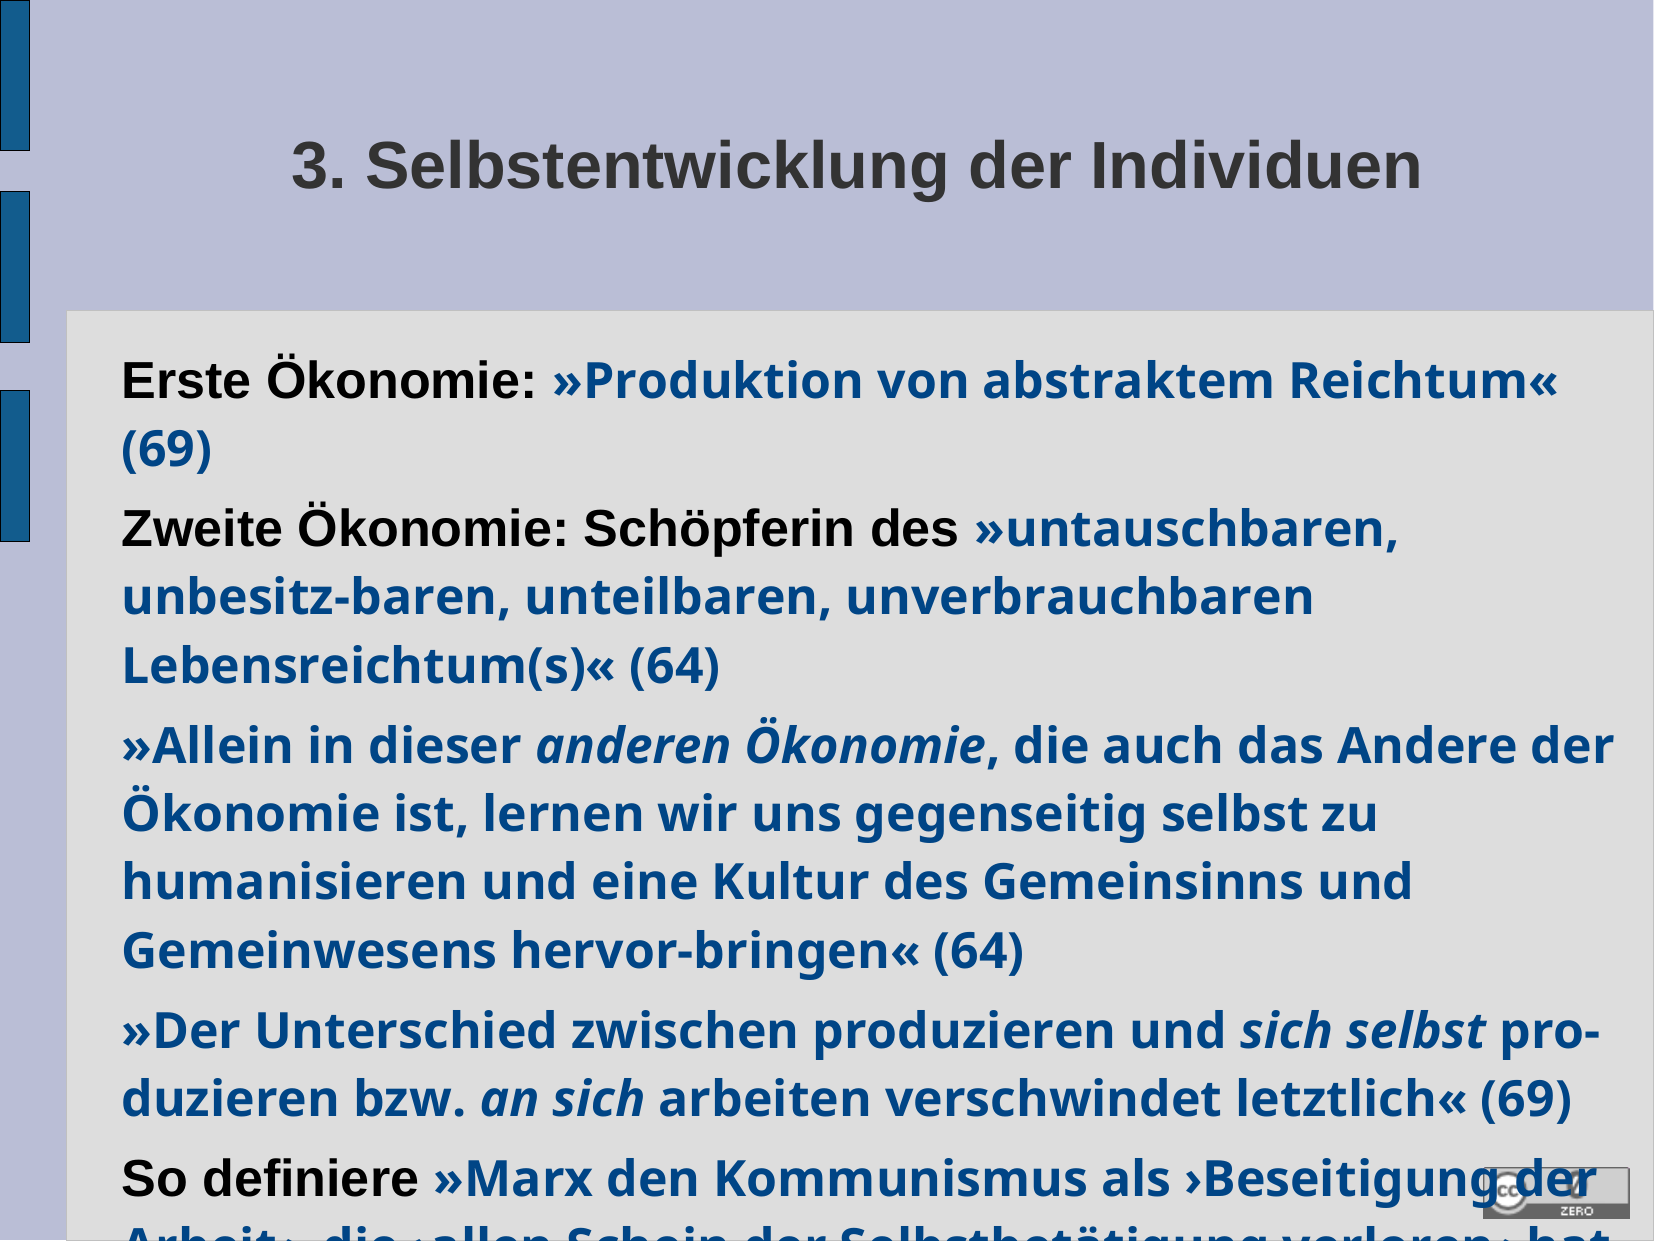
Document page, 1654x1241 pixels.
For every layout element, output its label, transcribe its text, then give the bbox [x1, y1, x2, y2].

title 3. Selbstentwicklung der Individuen [121, 61, 1595, 269]
picture [1483, 1167, 1630, 1219]
picture [1483, 1194, 1489, 1203]
list Erste Ökonomie: »Produktion von abstraktem Reichtum« (69) Zweite Ökonomie: Schöpferin des »untauschbaren, unbesitz-baren, unteilbaren, unverbrauchbaren Lebensreichtum(s)« (64) »Allein in dieser anderen Ökonomie, die auch das Andere der Ökonomie ist, lernen wir uns gegenseitig selbst zu humanisieren und eine Kultur des Gemeinsinns und Gemeinwesens hervor-bringen« (64) »Der Unterschied zwischen produzieren und sich selbst pro-duzieren bzw. an sich arbeiten verschwindet letztlich« (69) So definiere »Marx den Kommunismus als ›Beseitigung der Arbeit‹, die ›allen Schein der Selbstbetätigung verloren‹ hat und bei der die ›alles wirklichen Lebensinhalts beraubten‹ Individuen zu ›abstrakten Individuen‹ geworden sind« (22) [121, 344, 1625, 1177]
picture [1524, 1177, 1535, 1190]
picture [1483, 1177, 1490, 1191]
